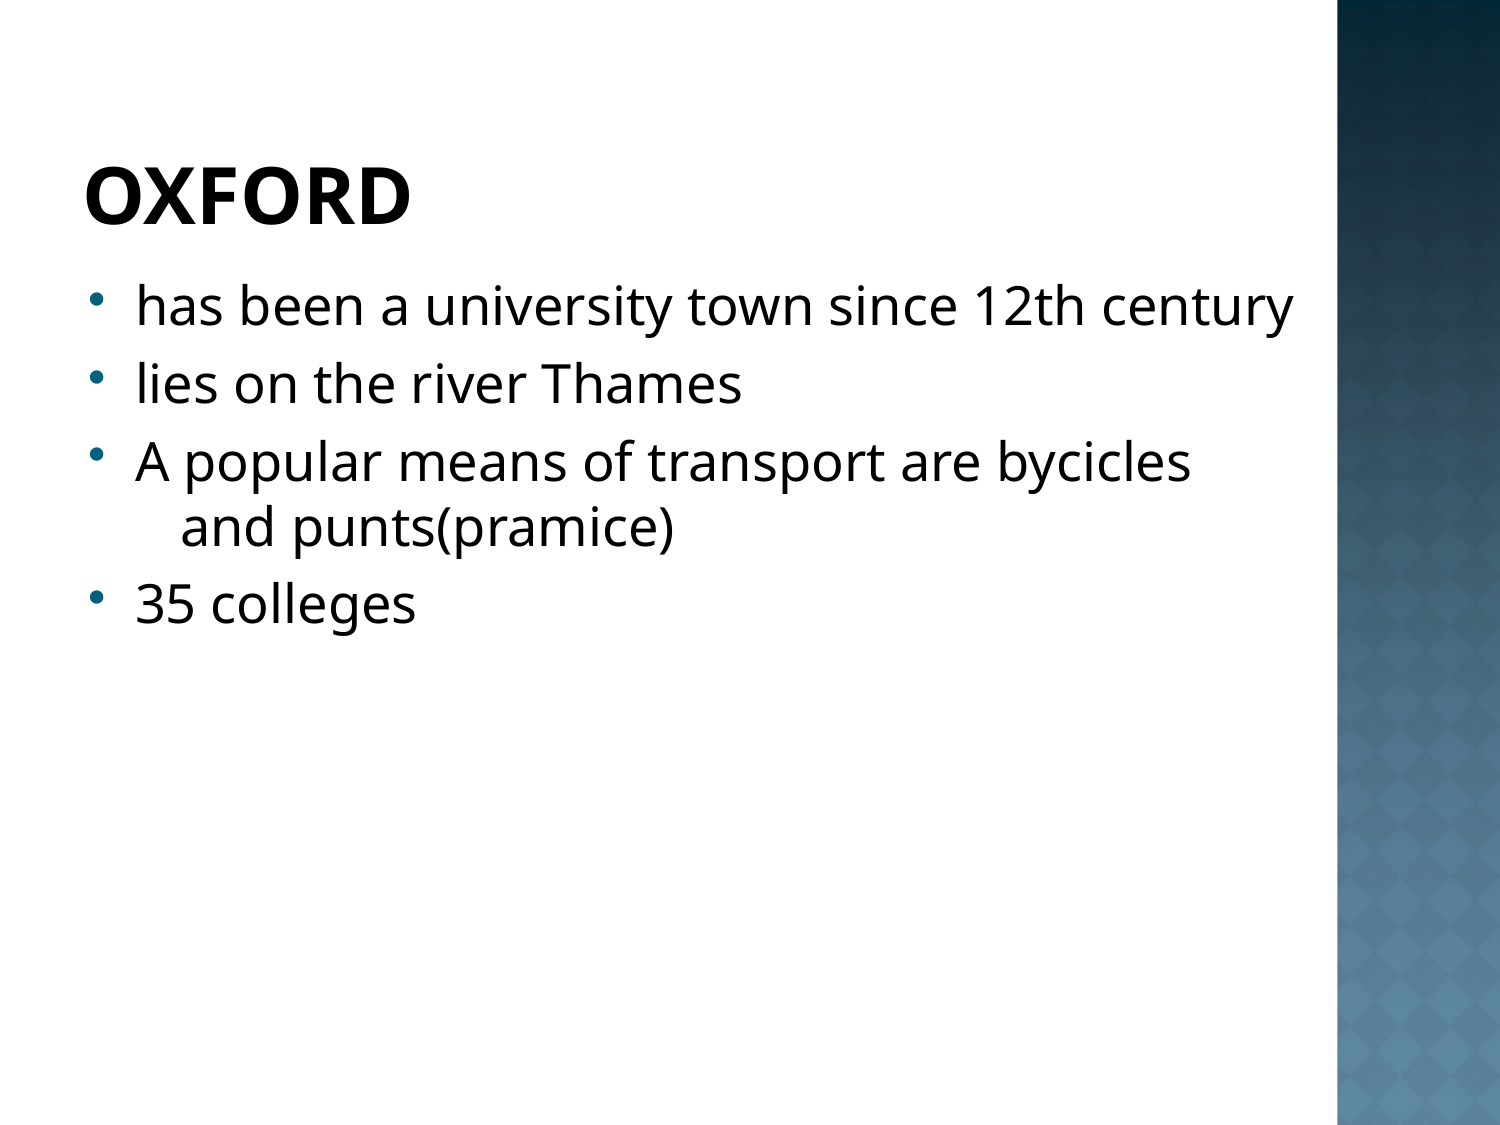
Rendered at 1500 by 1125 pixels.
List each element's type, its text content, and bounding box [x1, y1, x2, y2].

title OXFORD [75, 52, 1263, 240]
list has been a university town since 12th century lies on the river Thames A popular means of transport are bycicles and punts(pramice) 35 colleges [75, 264, 1317, 1060]
